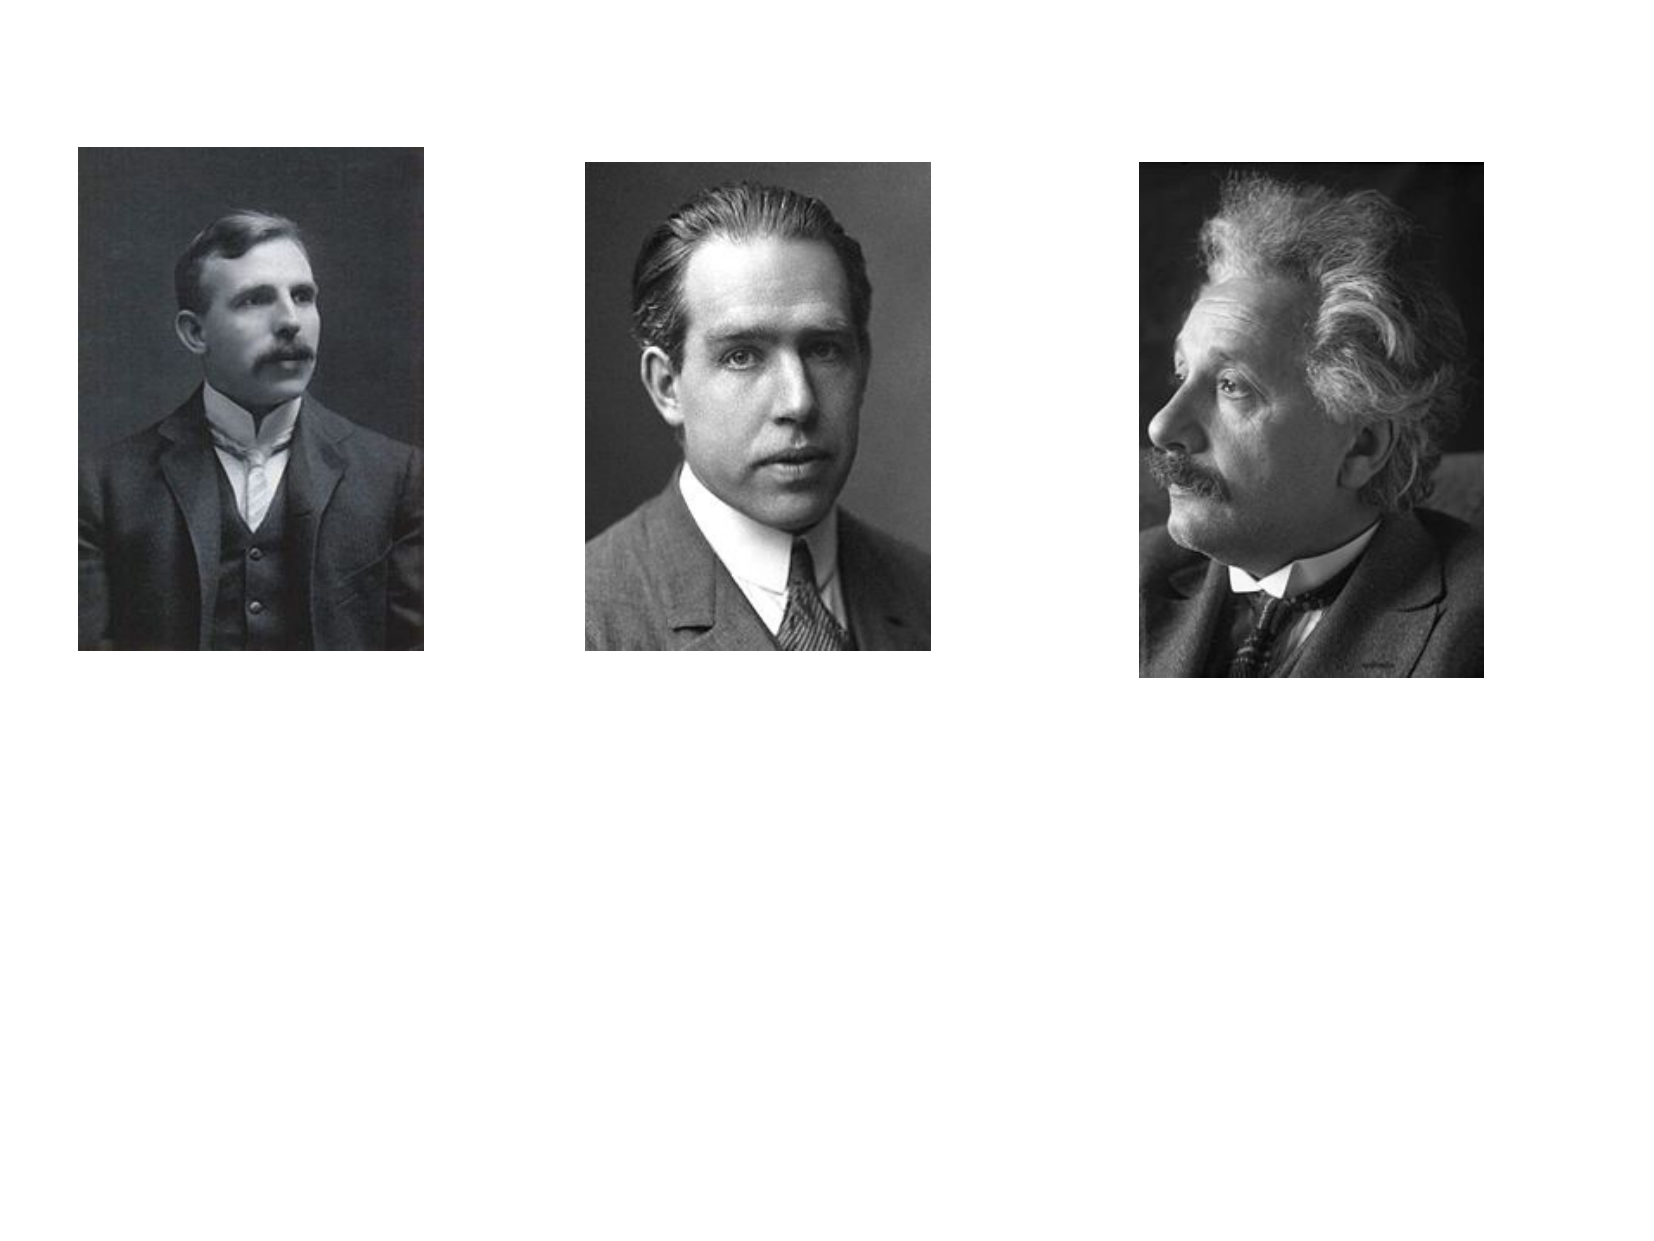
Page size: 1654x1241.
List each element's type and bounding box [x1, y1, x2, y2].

picture [1139, 162, 1484, 678]
picture [78, 147, 424, 652]
picture [585, 162, 931, 651]
